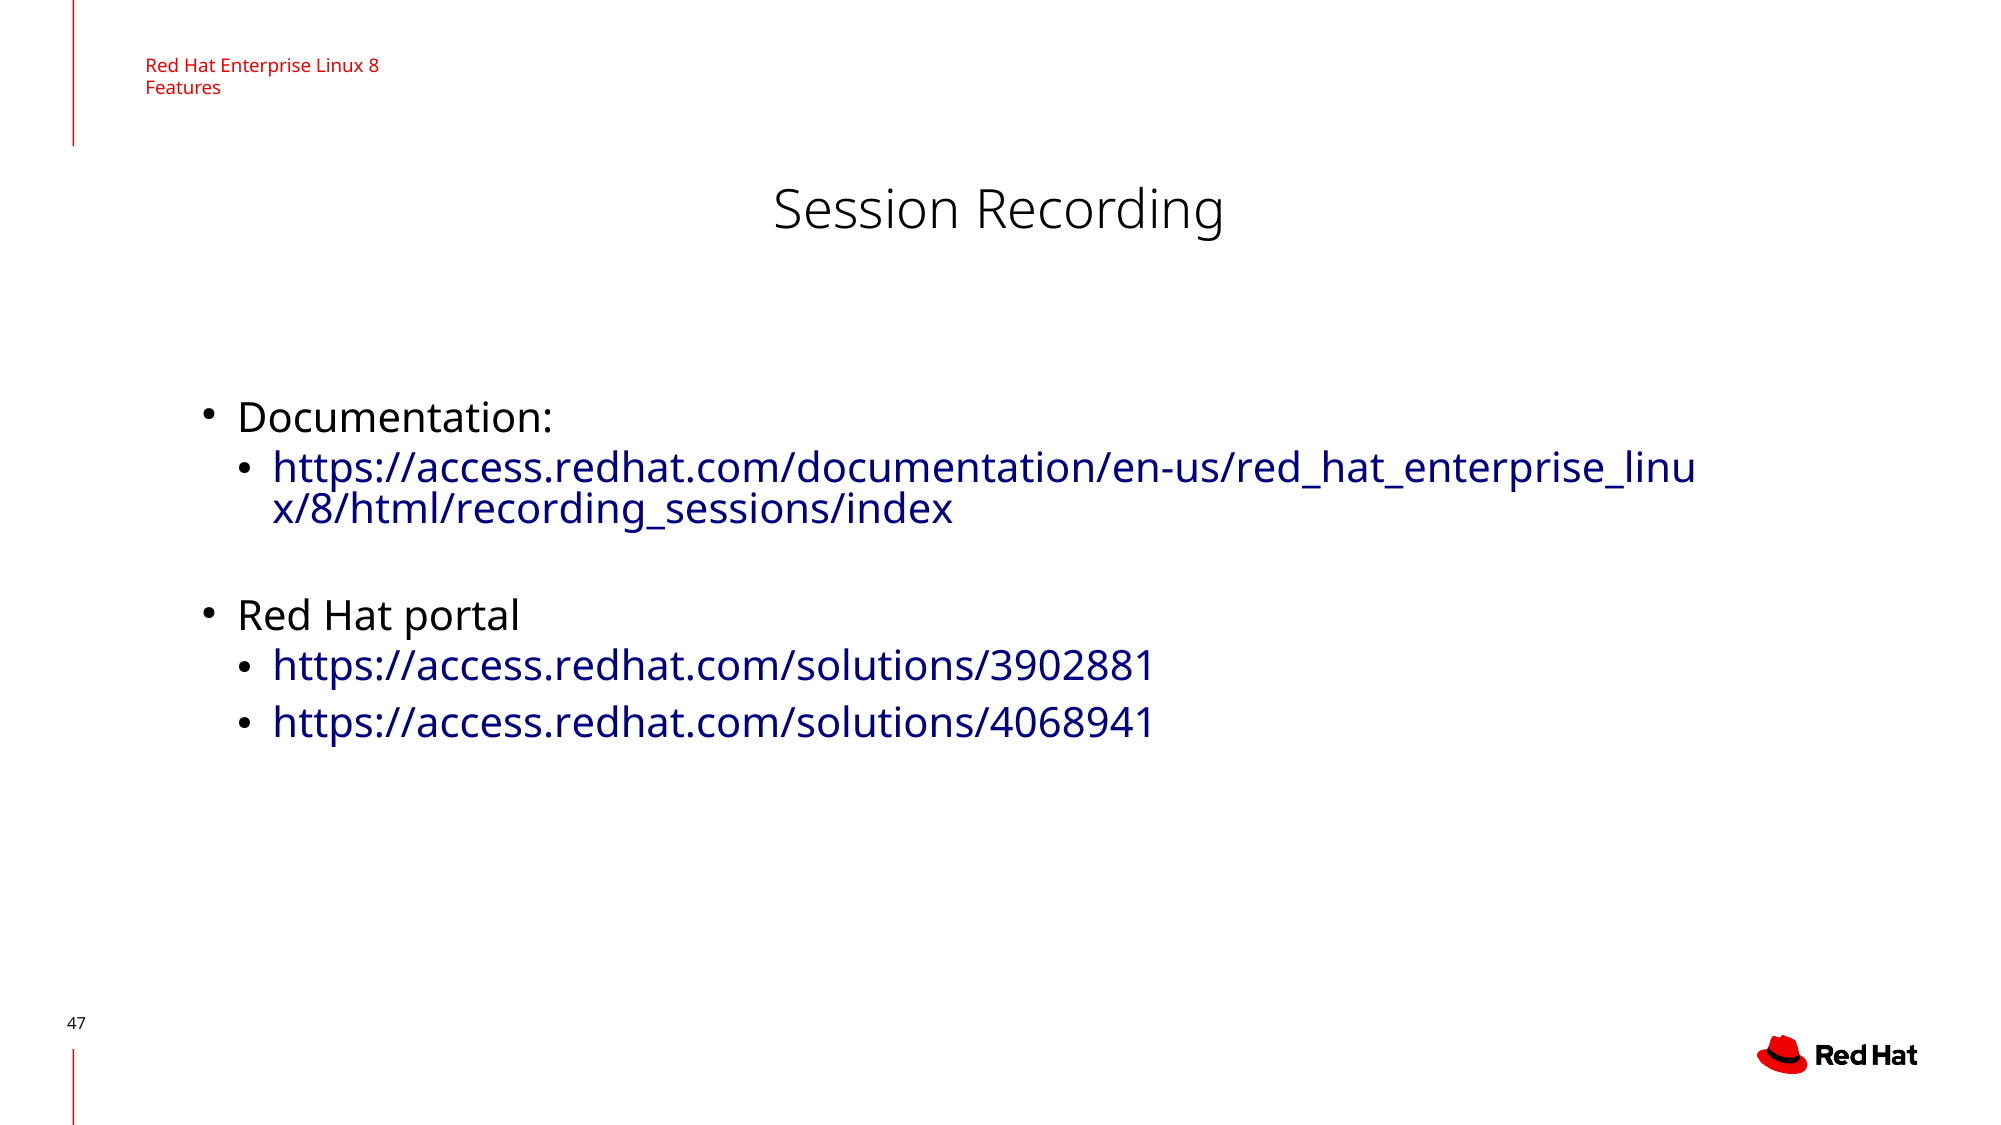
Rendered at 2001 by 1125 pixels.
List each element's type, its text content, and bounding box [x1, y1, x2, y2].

picture [1757, 1035, 1918, 1074]
title Session Recording [287, 155, 1713, 315]
subtitle Red Hat Enterprise Linux 8 Features [73, 9, 918, 143]
text_box Documentation: https://access.redhat.com/documentation/en-us/red_hat_enterprise_linux/8/html/recording_sessions/index Red Hat portal https://access.redhat.com/solutions/3902881 https://access.redhat.com/solutions/4068941 [186, 382, 1727, 981]
